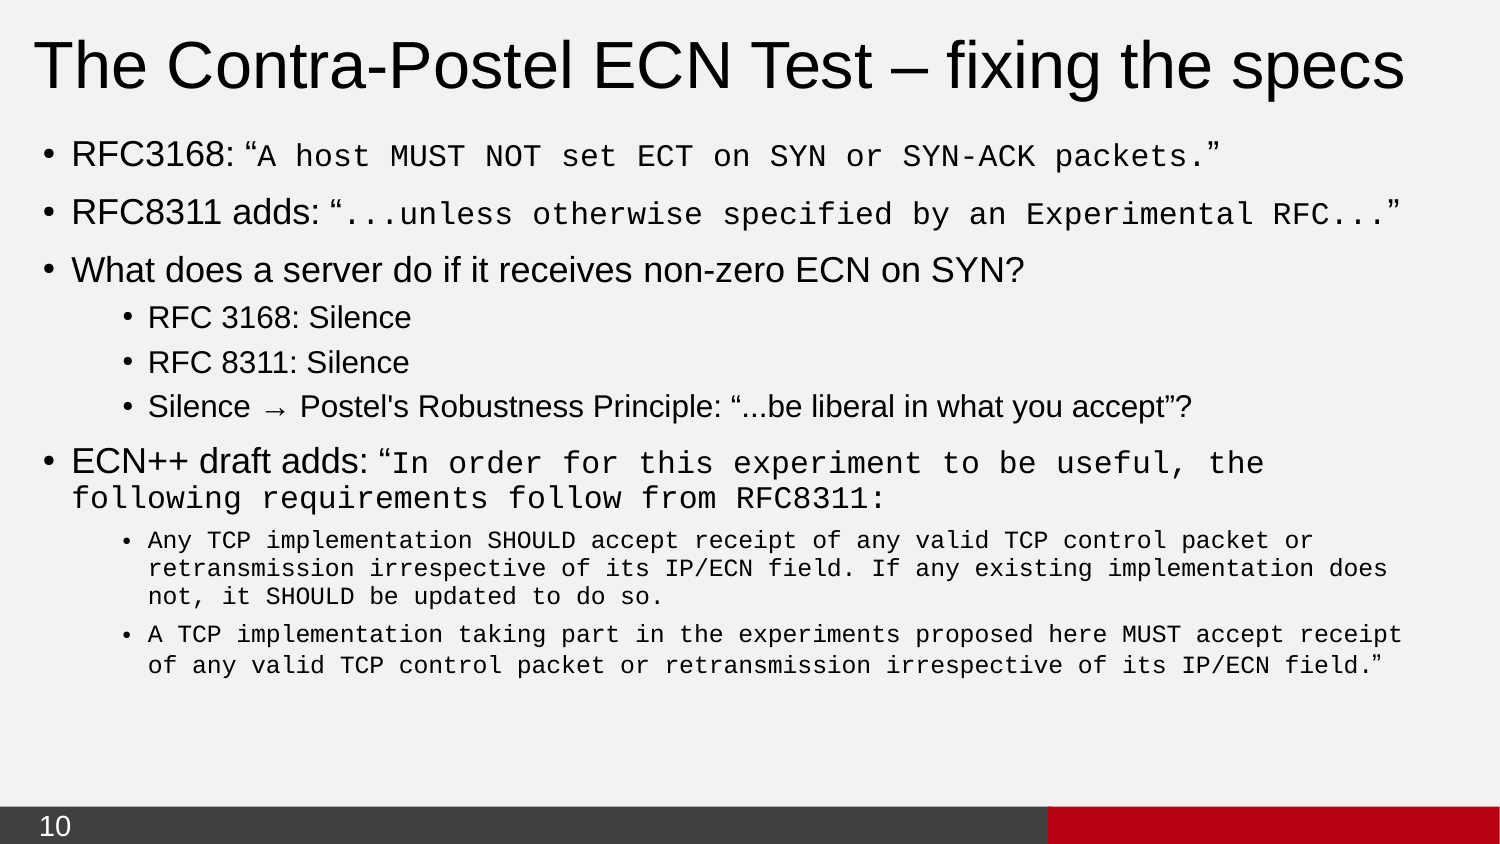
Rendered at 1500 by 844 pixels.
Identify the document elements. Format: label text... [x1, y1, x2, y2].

list RFC3168: “A host MUST NOT set ECT on SYN or SYN-ACK packets.” RFC8311 adds: “...unless otherwise specified by an Experimental RFC...” What does a server do if it receives non-zero ECN on SYN? RFC 3168: Silence RFC 8311: Silence Silence → Postel's Robustness Principle: “...be liberal in what you accept”? ECN++ draft adds: “In order for this experiment to be useful, the following requirements follow from RFC8311: Any TCP implementation SHOULD accept receipt of any valid TCP control packet or retransmission irrespective of its IP/ECN field. If any existing implementation does not, it SHOULD be updated to do so. A TCP implementation taking part in the experiments proposed here MUST accept receipt of any valid TCP control packet or retransmission irrespective of its IP/ECN field.” [33, 134, 1410, 735]
title The Contra-Postel ECN Test – fixing the specs [33, 0, 1477, 131]
